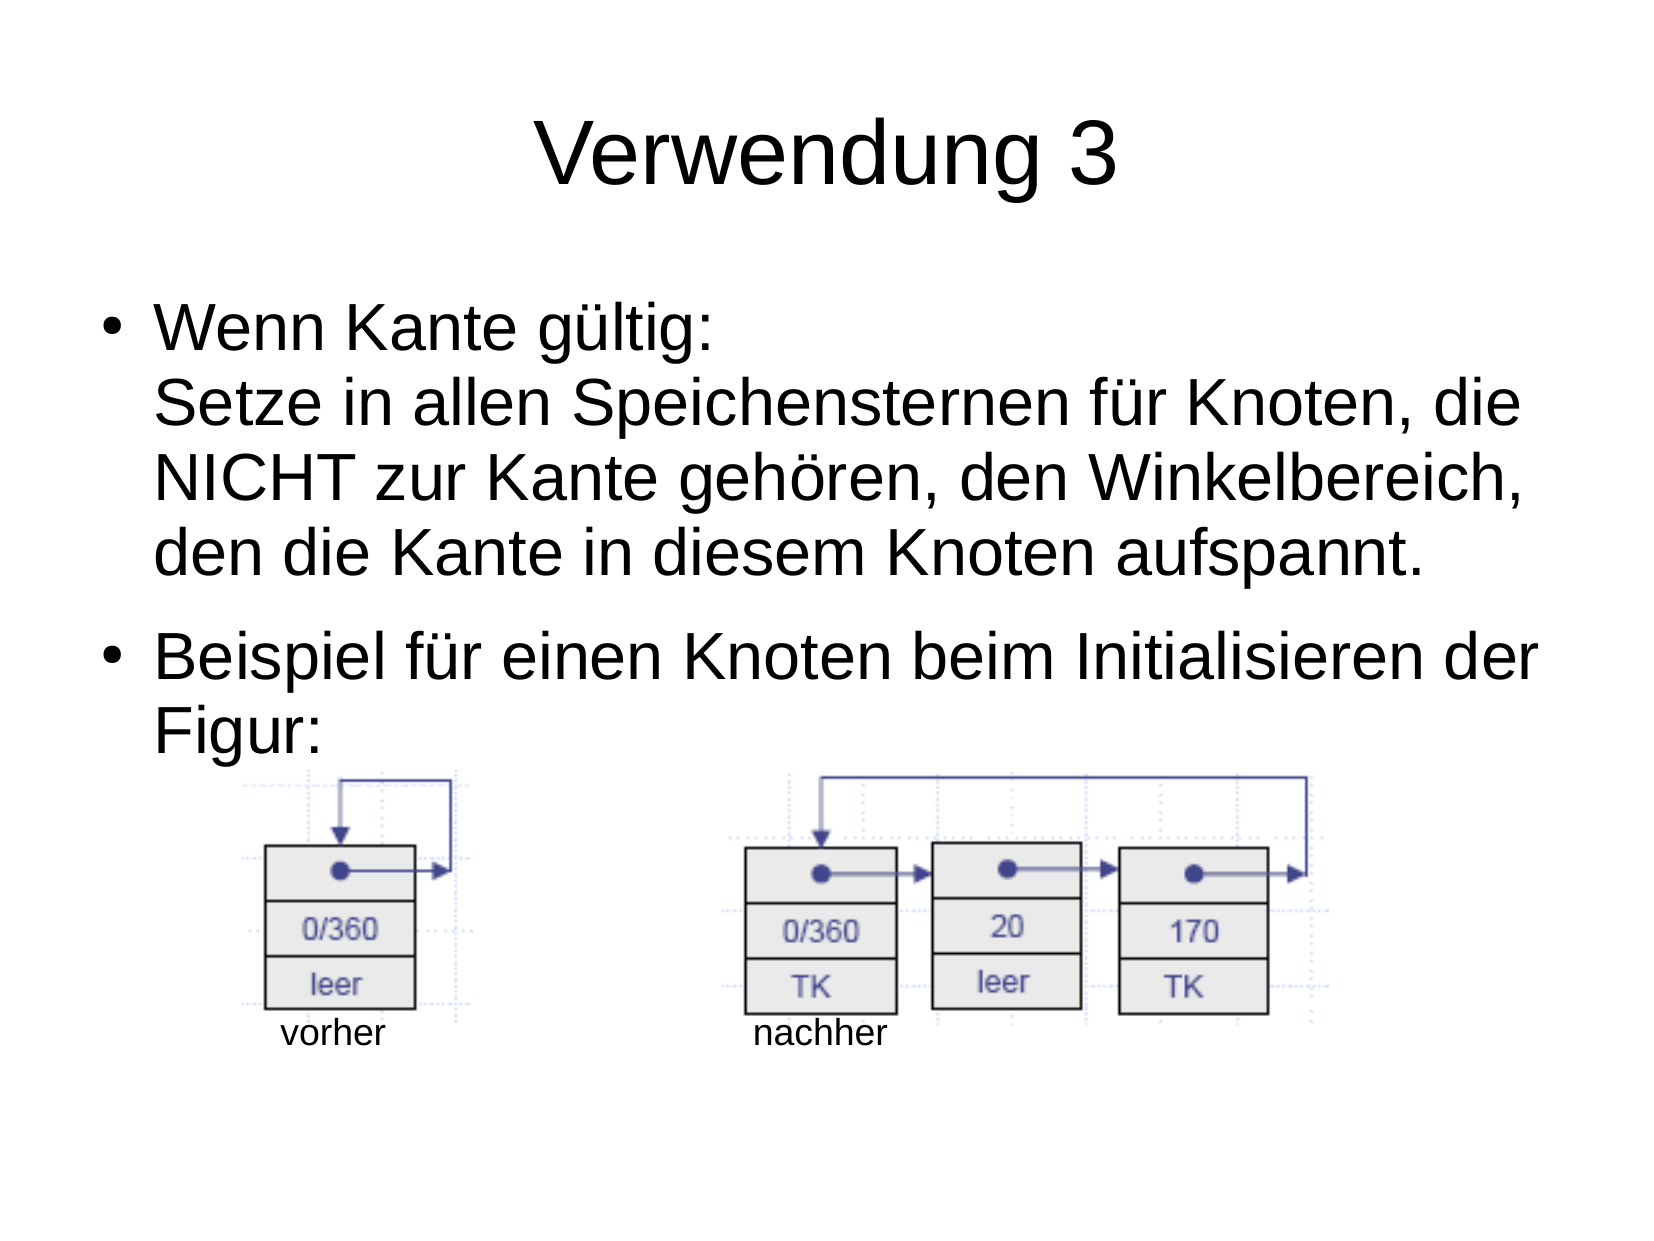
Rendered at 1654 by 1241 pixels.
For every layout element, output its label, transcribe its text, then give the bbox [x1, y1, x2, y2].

title Verwendung 3 [82, 56, 1571, 250]
list Wenn Kante gültig: Setze in allen Speichensternen für Knoten, die NICHT zur Kante gehören, den Winkelbereich, den die Kante in diesem Knoten aufspannt. Beispiel für einen Knoten beim Initialisieren der Figur: [82, 290, 1571, 1094]
text_box nachher [738, 1003, 1182, 1061]
picture [242, 770, 473, 1026]
picture [722, 772, 1329, 1027]
text_box vorher [265, 1003, 414, 1061]
